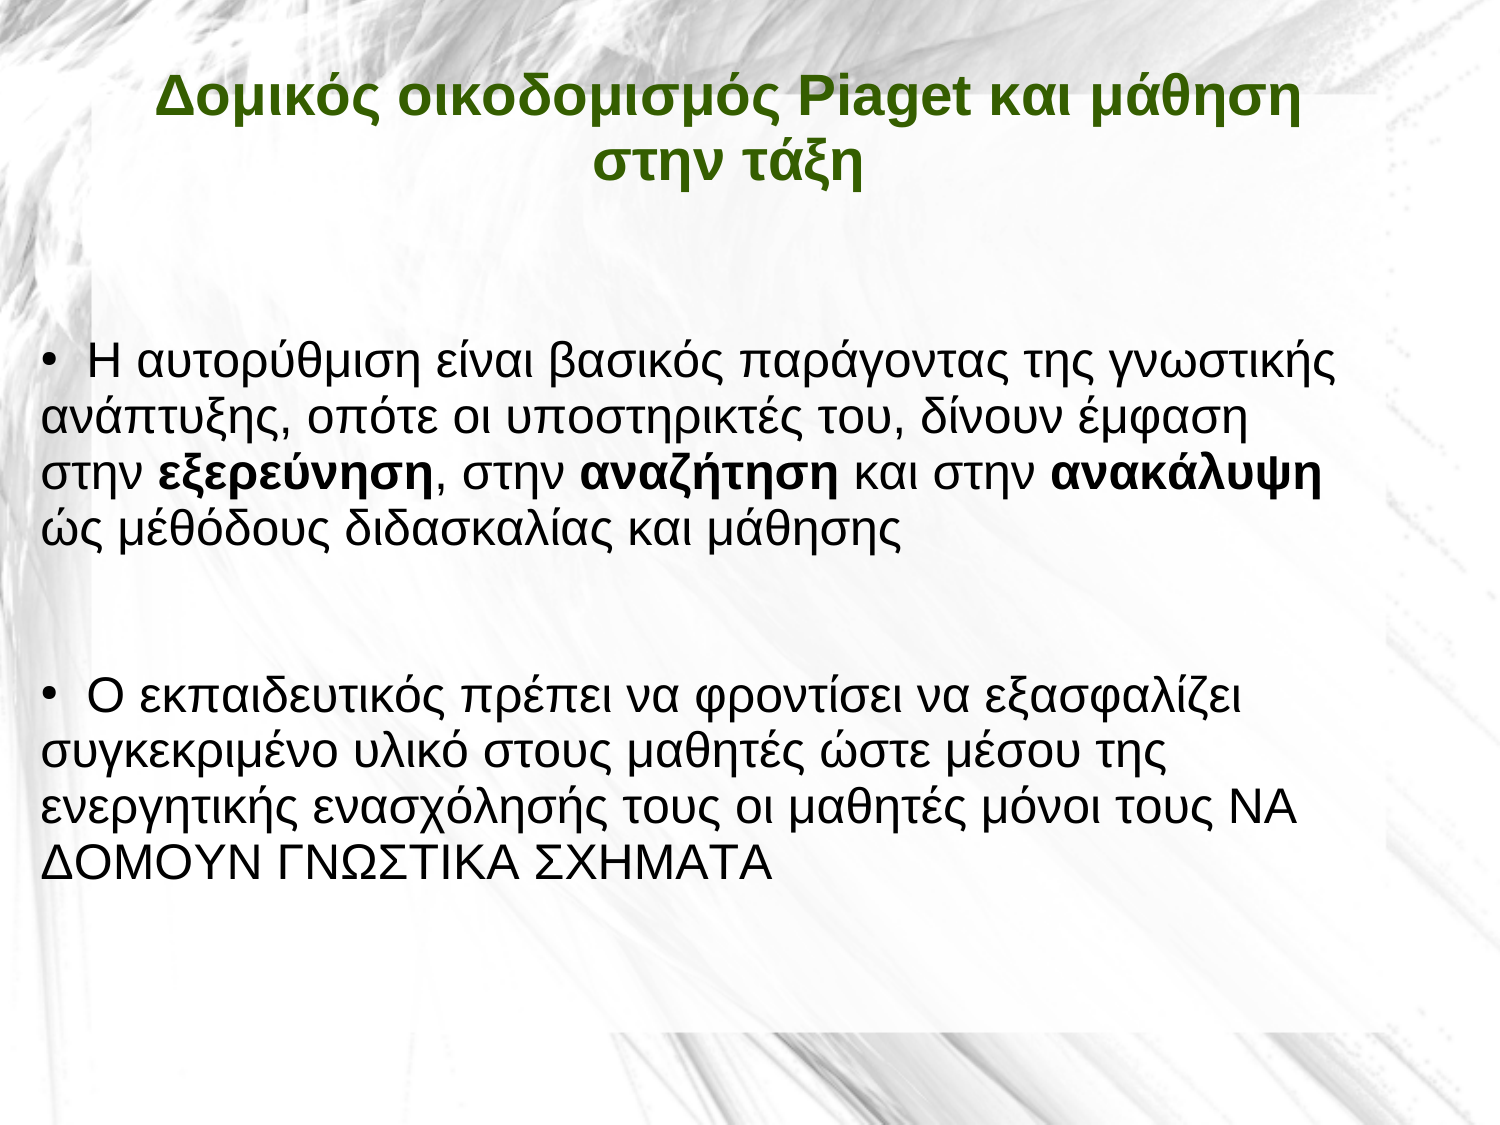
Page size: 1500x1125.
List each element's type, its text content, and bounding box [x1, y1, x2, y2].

picture [0, 0, 1500, 1125]
subtitle Η αυτορύθμιση είναι βασικός παράγοντας της γνωστικής ανάπτυξης, οπότε οι υποστηρικτές του, δίνουν έμφαση στην εξερεύνηση, στην αναζήτηση και στην ανακάλυψη ώς μέθόδους διδασκαλίας και μάθησης Ο εκπαιδευτικός πρέπει να φροντίσει να εξασφαλίζει συγκεκριμένο υλικό στους μαθητές ώστε μέσου της ενεργητικής ενασχόλησής τους οι μαθητές μόνοι τους ΝΑ ΔΟΜΟΥΝ ΓΝΩΣΤΙΚΑ ΣΧΗΜΑΤΑ [40, 220, 1359, 1013]
title Δομικός οικοδομισμός Piaget και μάθηση στην τάξη [99, 59, 1359, 197]
